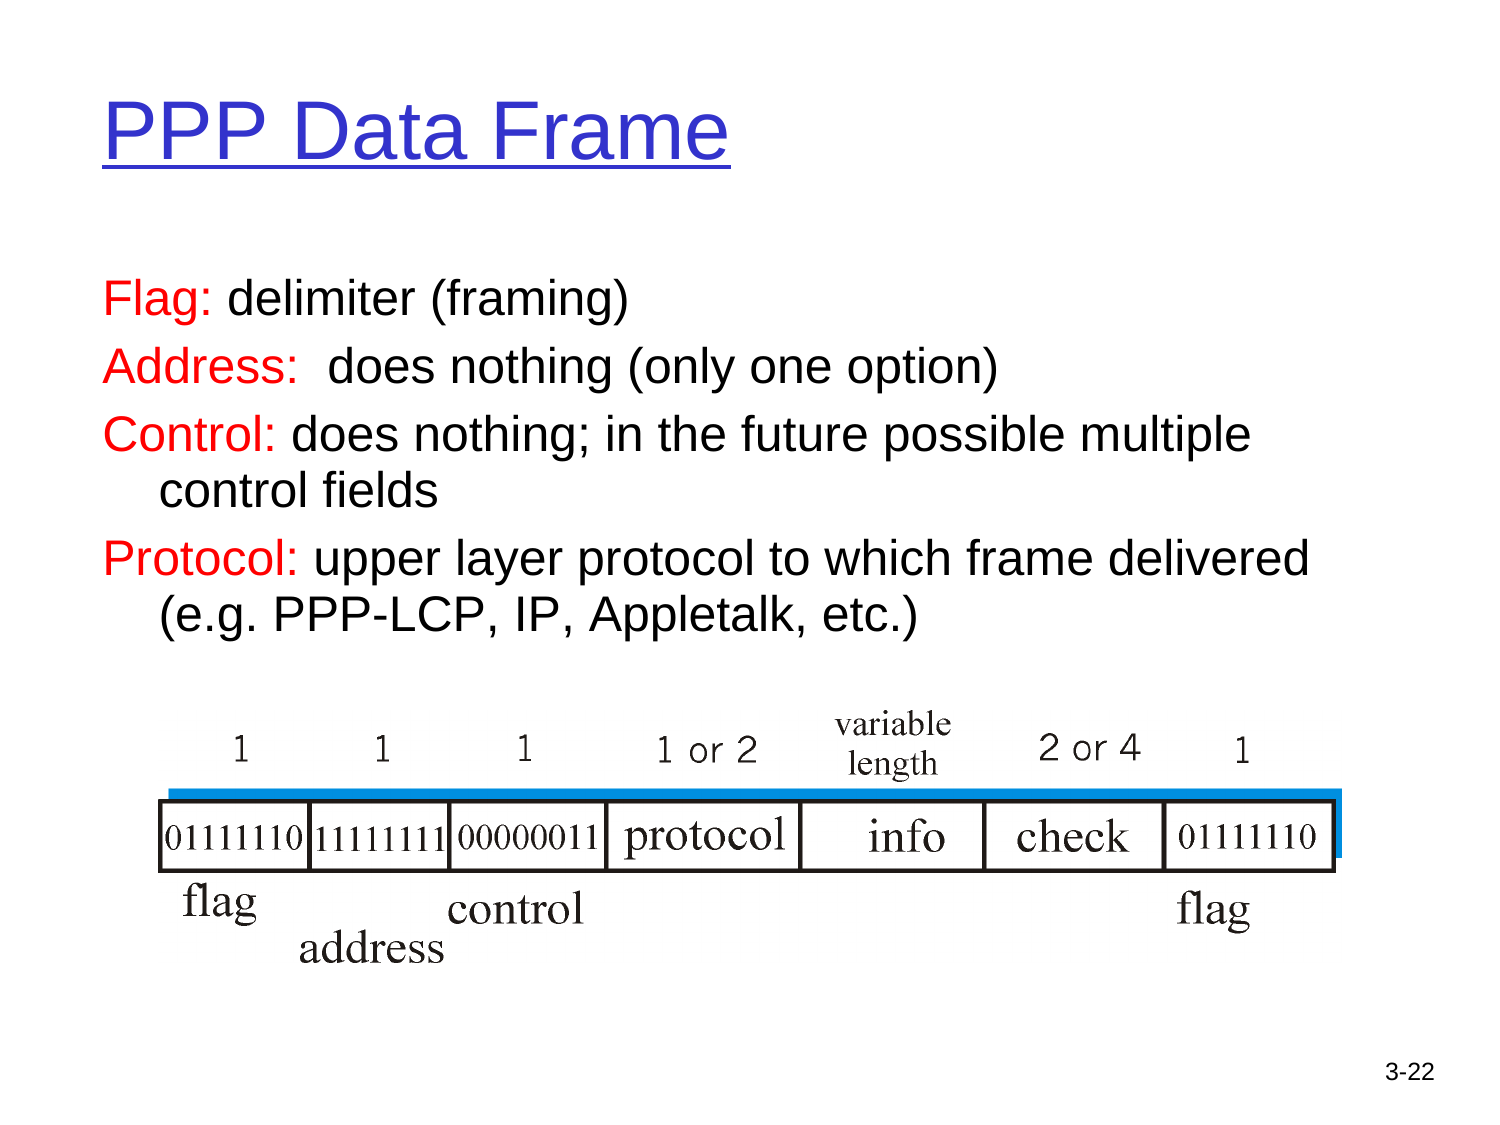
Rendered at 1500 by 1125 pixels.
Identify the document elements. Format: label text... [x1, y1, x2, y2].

title PPP Data Frame [87, 37, 1363, 225]
list Flag: delimiter (framing) Address: does nothing (only one option) Control: does nothing; in the future possible multiple control fields Protocol: upper layer protocol to which frame delivered (e.g. PPP-LCP, IP, Appletalk, etc.) [87, 262, 1363, 1026]
picture [158, 710, 1342, 963]
